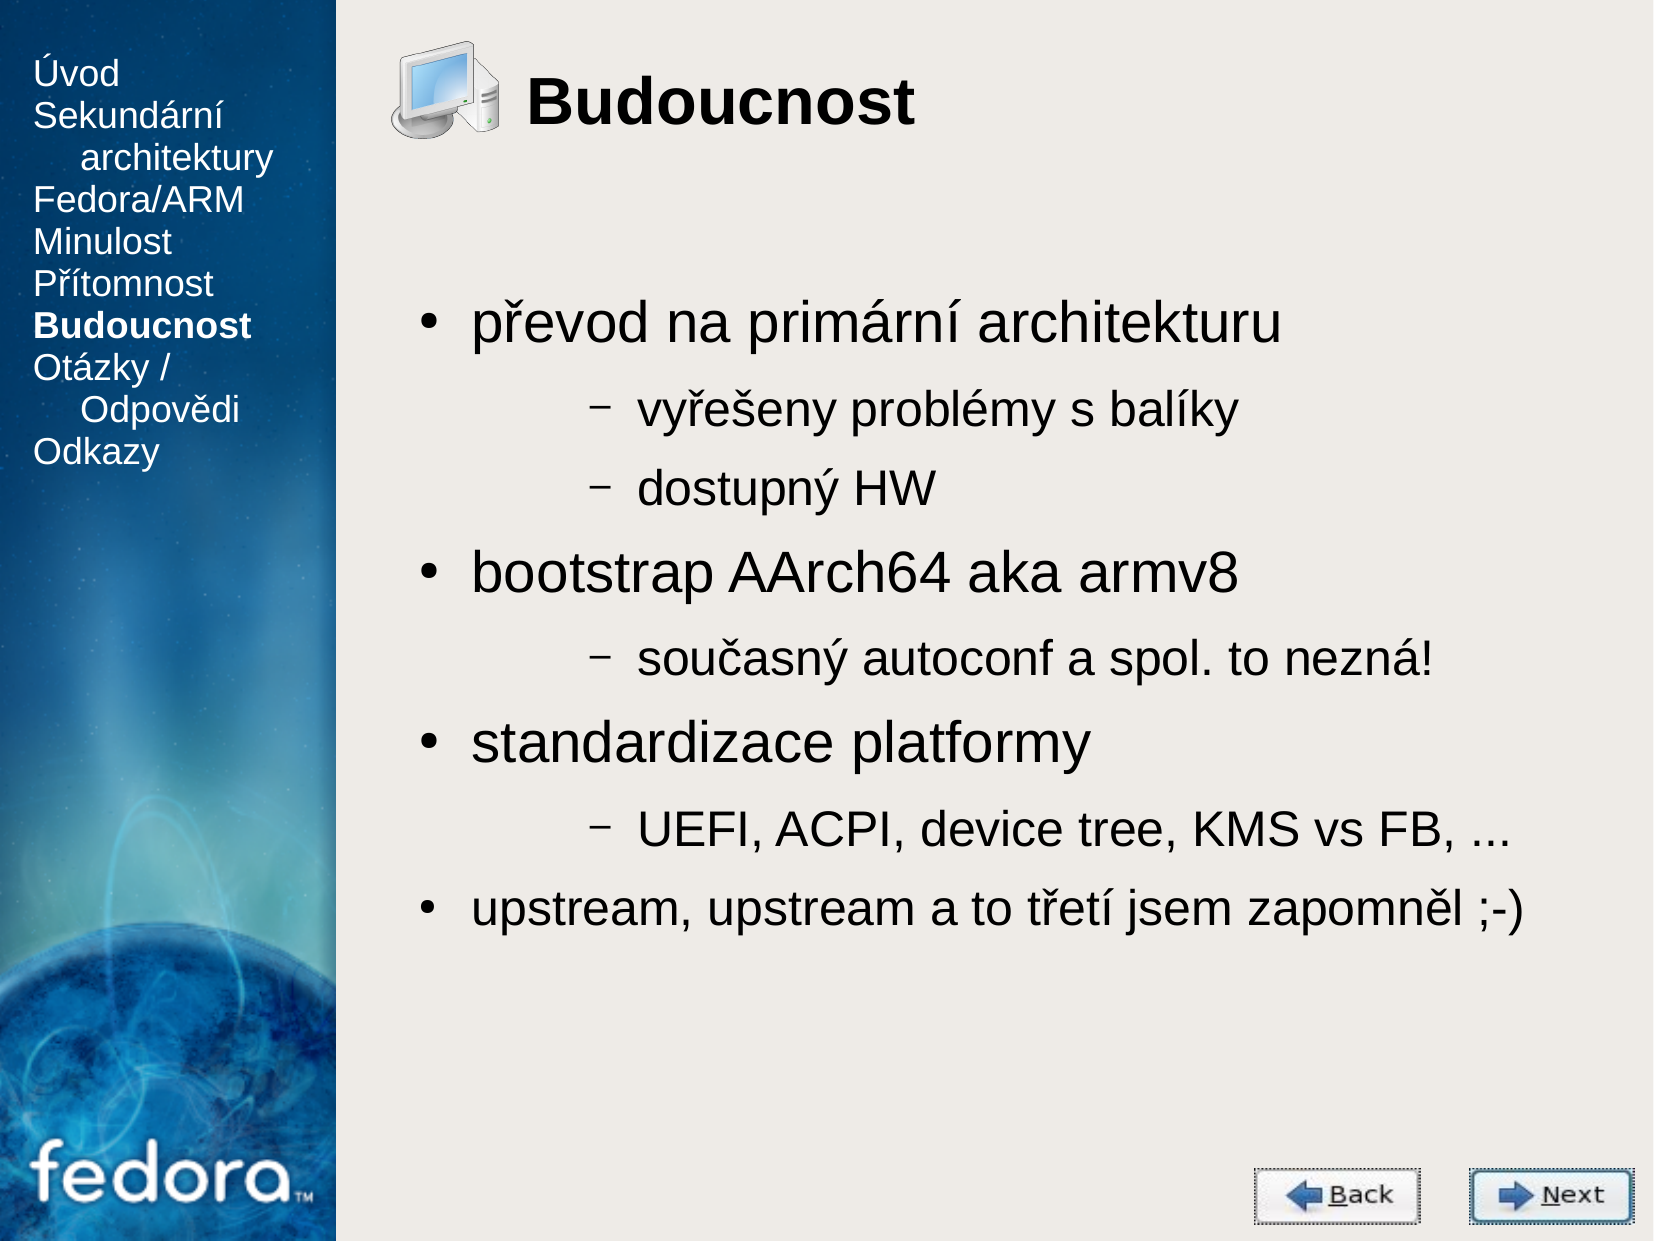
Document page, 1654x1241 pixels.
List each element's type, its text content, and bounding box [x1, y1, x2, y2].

list převod na primární architekturu vyřešeny problémy s balíky dostupný HW bootstrap AArch64 aka armv8 současný autoconf a spol. to nezná! standardizace platformy UEFI, ACPI, device tree, KMS vs FB, ... upstream, upstream a to třetí jsem zapomněl ;-) [400, 290, 1617, 1094]
text_box Úvod Sekundární architektury Fedora/ARM Minulost Přítomnost Budoucnost Otázky / Odpovědi Odkazy [18, 45, 327, 481]
picture [0, 0, 1654, 1241]
text_box Budoucnost [511, 56, 1316, 147]
